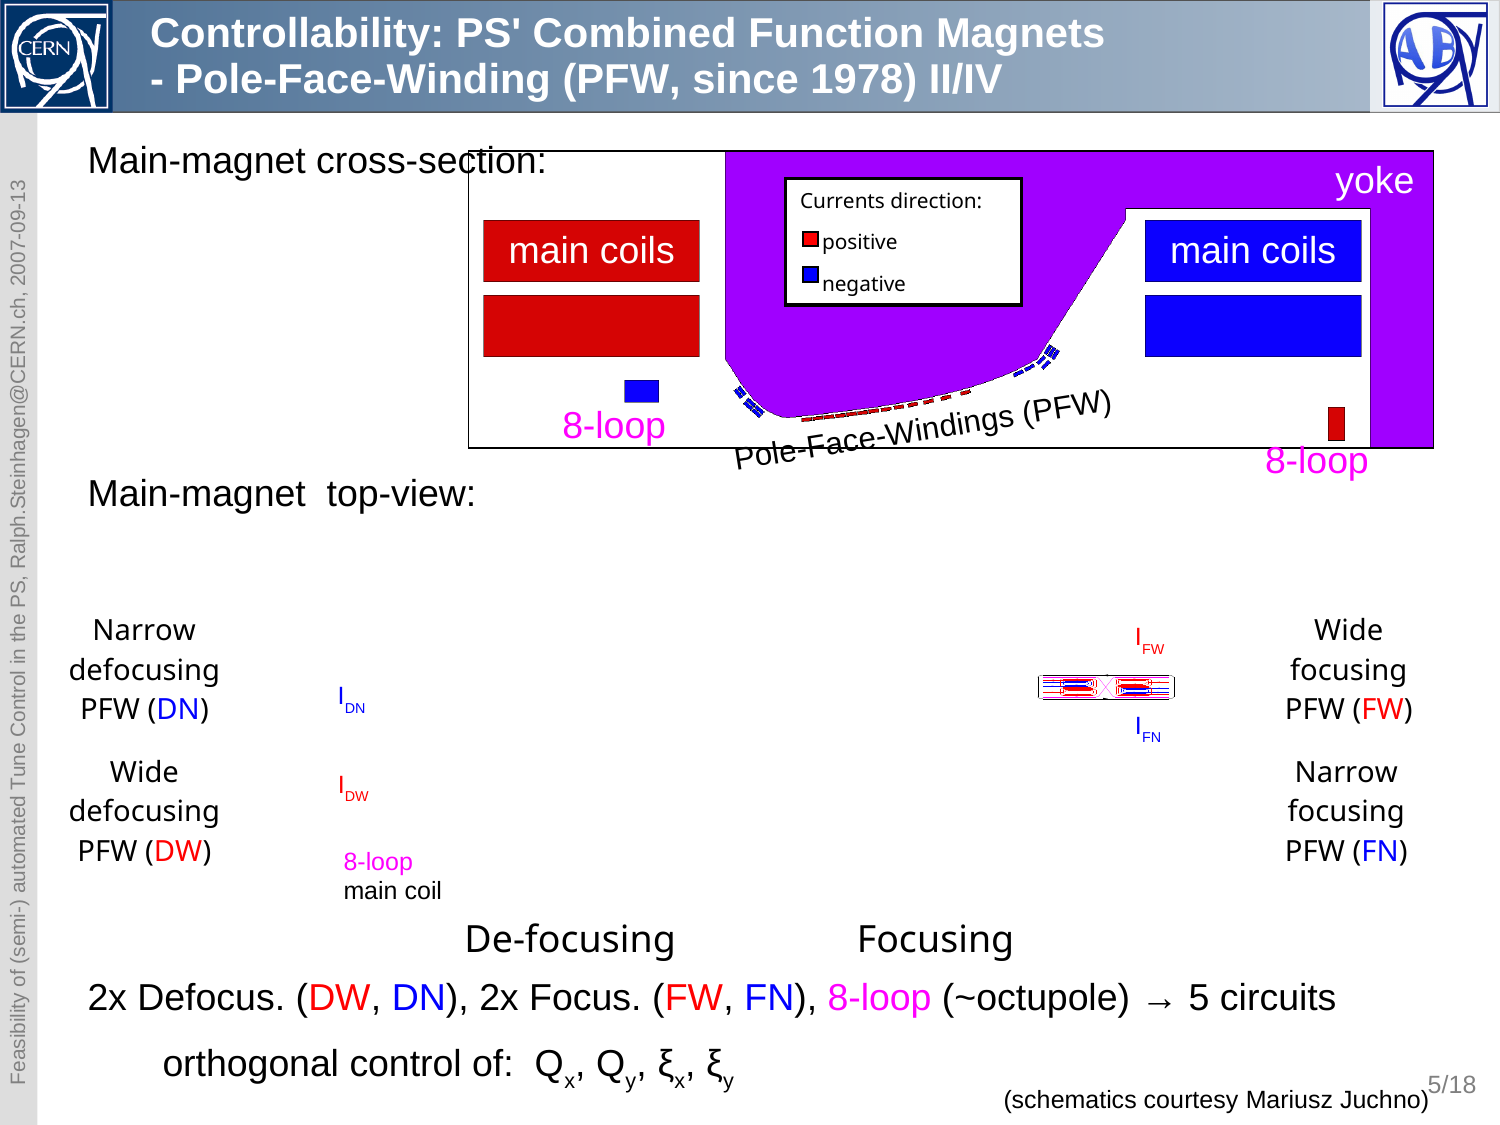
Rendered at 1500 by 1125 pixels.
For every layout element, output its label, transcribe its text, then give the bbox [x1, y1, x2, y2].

list Main-magnet cross-section: Main-magnet top-view: 2x Defocus. (DW, DN), 2x Focus. (FW, FN), 8-loop (~octupole) → 5 circuits orthogonal control of: Qx, Qy, ξx, ξy [87, 137, 1438, 1094]
picture [1382, 1, 1489, 108]
text_box main coil [328, 869, 456, 913]
text_box Pole-Face-Windings (PFW) [716, 374, 1122, 487]
text_box Wide defocusing PFW (DW) [53, 743, 247, 875]
text_box IDN [323, 674, 381, 724]
picture [247, 521, 1234, 953]
text_box Wide focusing PFW (FW) [1270, 601, 1463, 733]
text_box 8-loop [547, 397, 681, 455]
text_box Focusing [842, 904, 1030, 972]
title Controllability: PS' Combined Function Magnets - Pole-Face-Winding (PFW, since 1978) II/IV [150, 7, 1201, 105]
text_box yoke [1320, 151, 1430, 209]
text_box main coils [1155, 222, 1352, 280]
text_box Narrow focusing PFW (FN) [1270, 743, 1463, 875]
picture [0, 0, 113, 113]
text_box IDW [323, 763, 384, 813]
text_box main coils [493, 222, 690, 280]
text_box IFW [1120, 615, 1180, 665]
text_box (schematics courtesy Mariusz Juchno) [988, 1078, 1436, 1122]
text_box De-focusing [449, 904, 692, 972]
text_box 8-loop [1250, 432, 1384, 490]
text_box 8-loop [328, 840, 427, 883]
text_box IFN [1120, 704, 1176, 754]
text_box Narrow defocusing PFW (DN) [53, 601, 247, 733]
